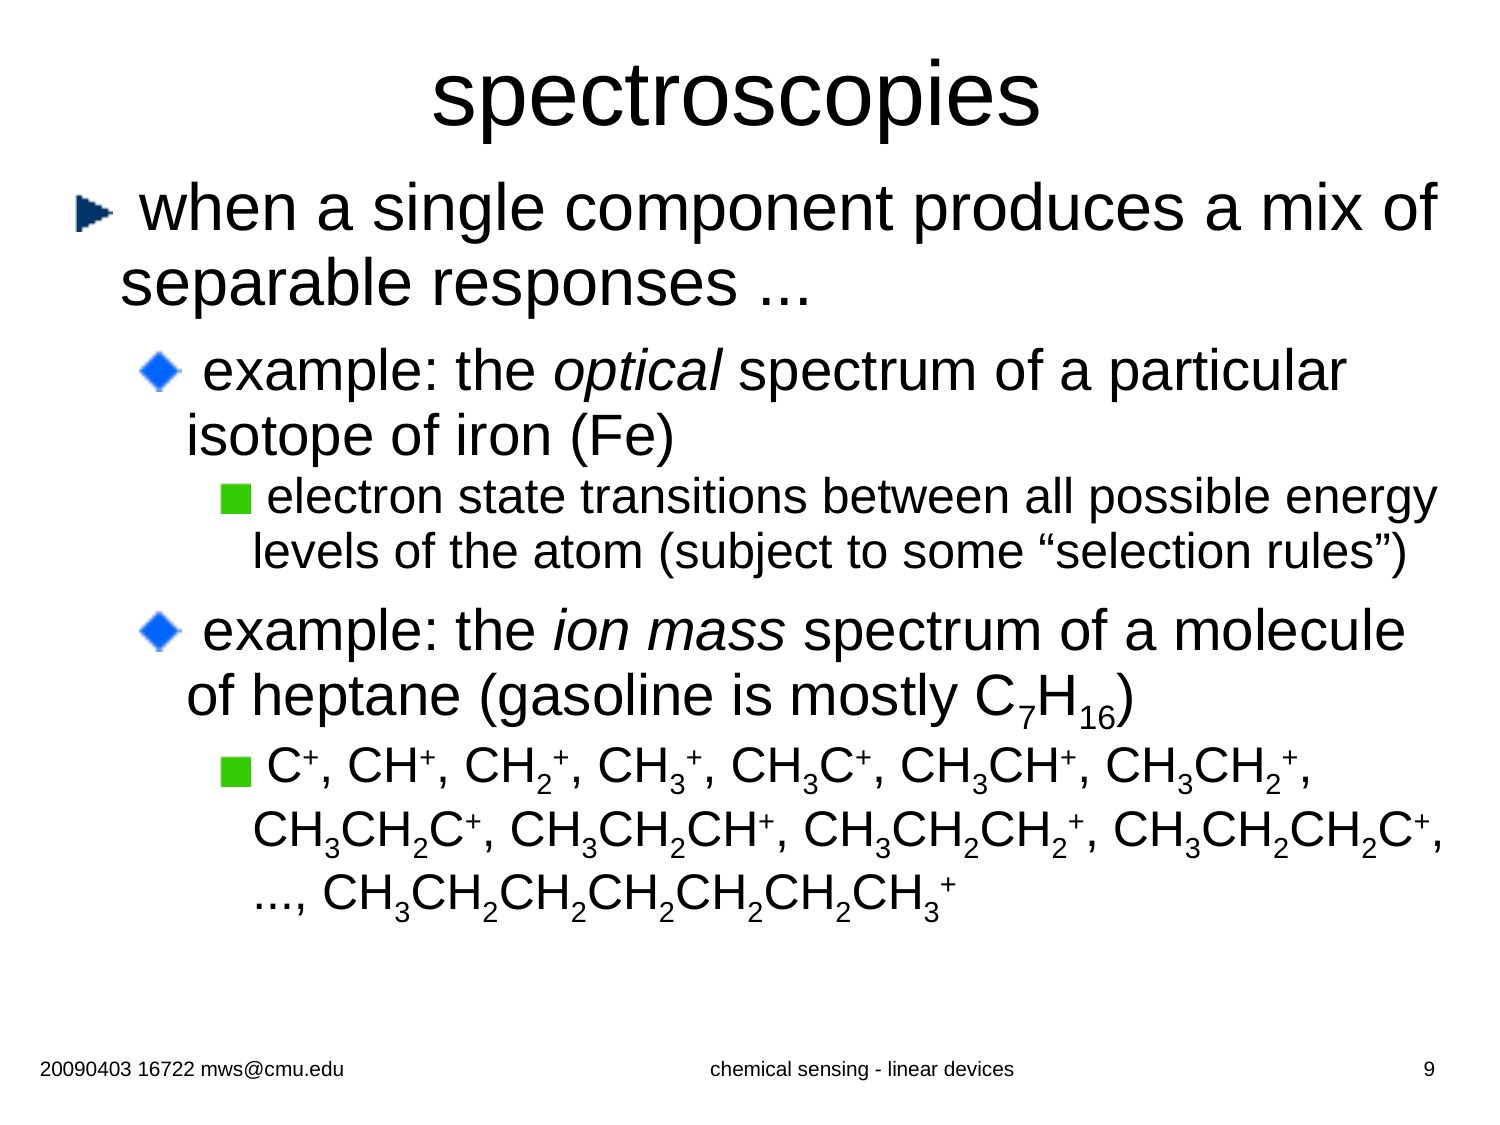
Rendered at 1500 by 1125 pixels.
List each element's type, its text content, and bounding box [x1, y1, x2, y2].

title spectroscopies [99, 30, 1375, 157]
list when a single component produces a mix of separable responses ... example: the optical spectrum of a particular isotope of iron (Fe) electron state transitions between all possible energy levels of the atom (subject to some “selection rules”) example: the ion mass spectrum of a molecule of heptane (gasoline is mostly C7H16) C+, CH+, CH2+, CH3+, CH3C+, CH3CH+, CH3CH2+, CH3CH2C+, CH3CH2CH+, CH3CH2CH2+, CH3CH2CH2C+, ..., CH3CH2CH2CH2CH2CH2CH3+ [50, 162, 1463, 1000]
